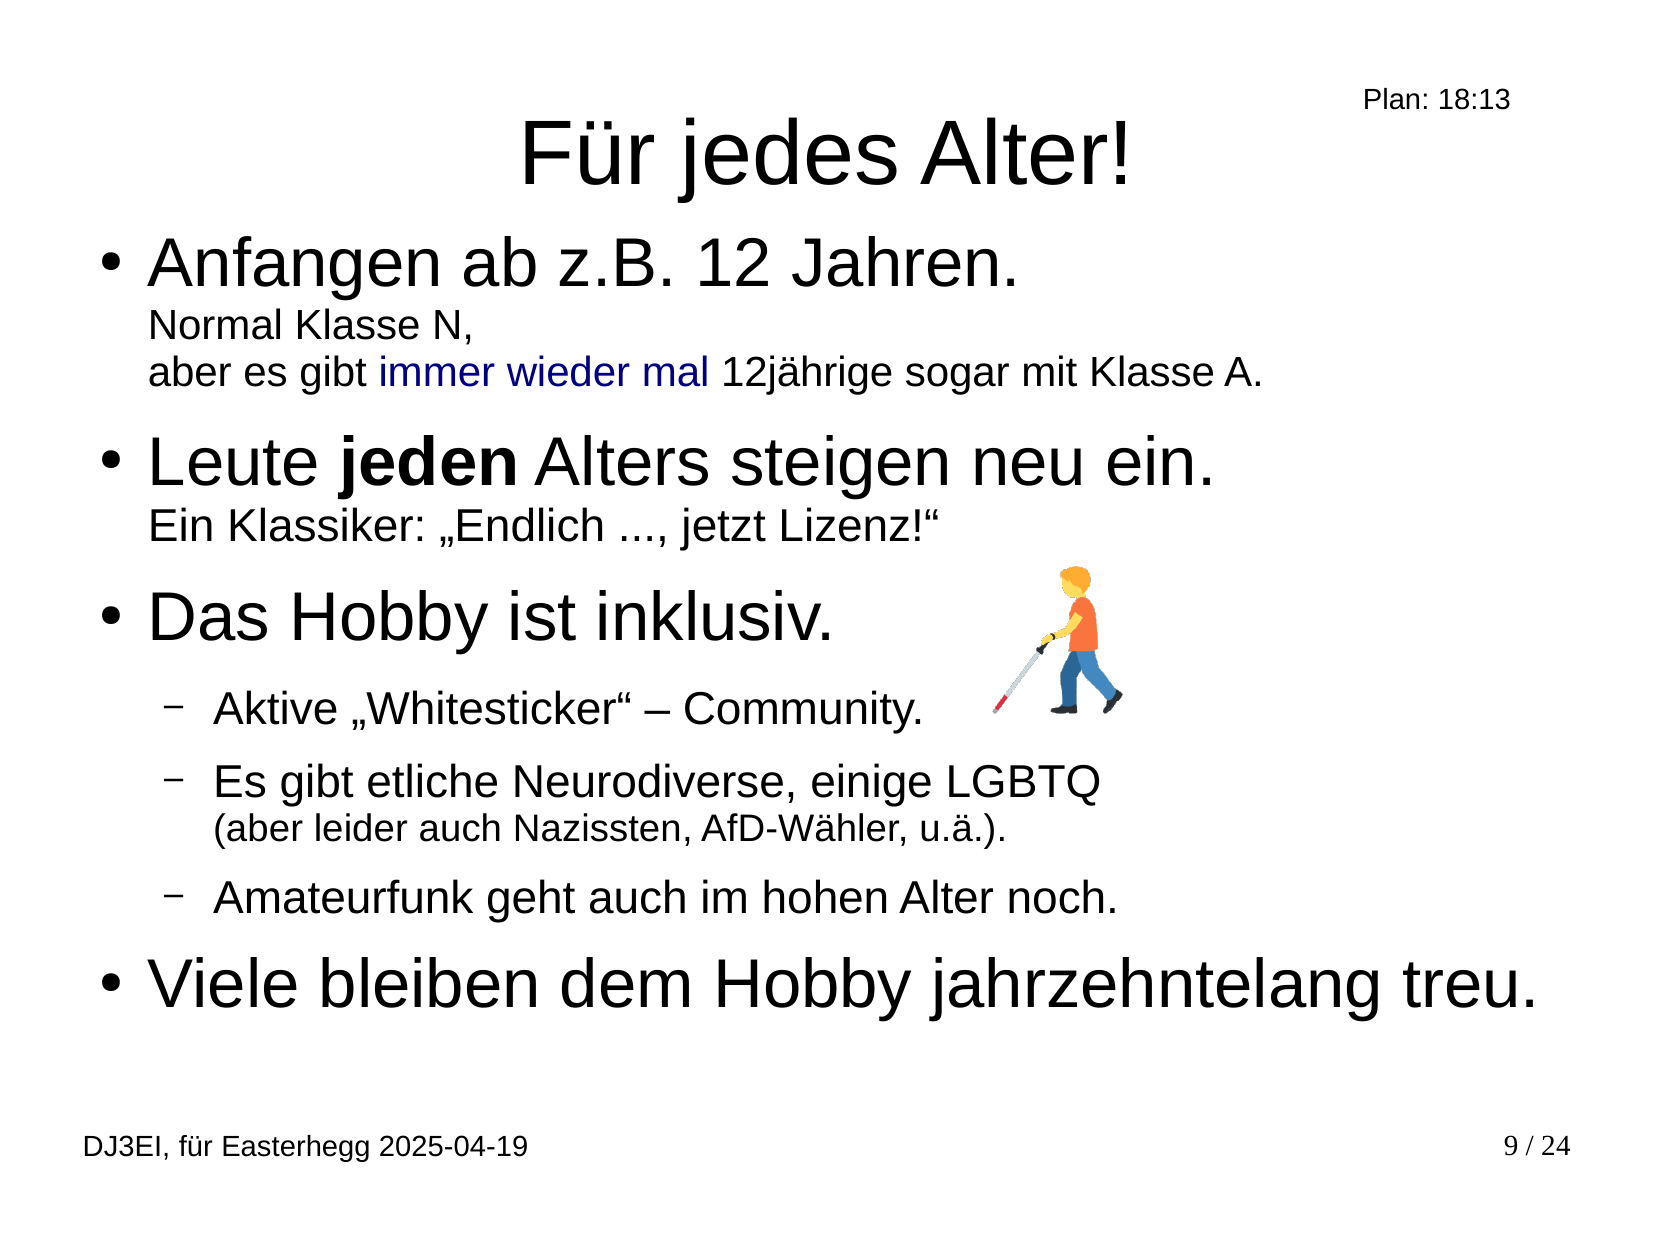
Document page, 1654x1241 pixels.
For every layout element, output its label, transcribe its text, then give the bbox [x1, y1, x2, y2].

title Für jedes Alter! [82, 49, 1571, 224]
picture [992, 566, 1123, 714]
list Anfangen ab z.B. 12 Jahren. Normal Klasse N, aber es gibt immer wieder mal 12jährige sogar mit Klasse A. Leute jeden Alters steigen neu ein. Ein Klassiker: „Endlich ..., jetzt Lizenz!“ Das Hobby ist inklusiv. Aktive „Whitesticker“ – Community. Es gibt etliche Neurodiverse, einige LGBTQ (aber leider auch Nazissten, AfD-Wähler, u.ä.). Amateurfunk geht auch im hohen Alter noch. Viele bleiben dem Hobby jahrzehntelang treu. [82, 224, 1571, 1087]
text_box Plan: 18:13 [1348, 75, 1527, 123]
